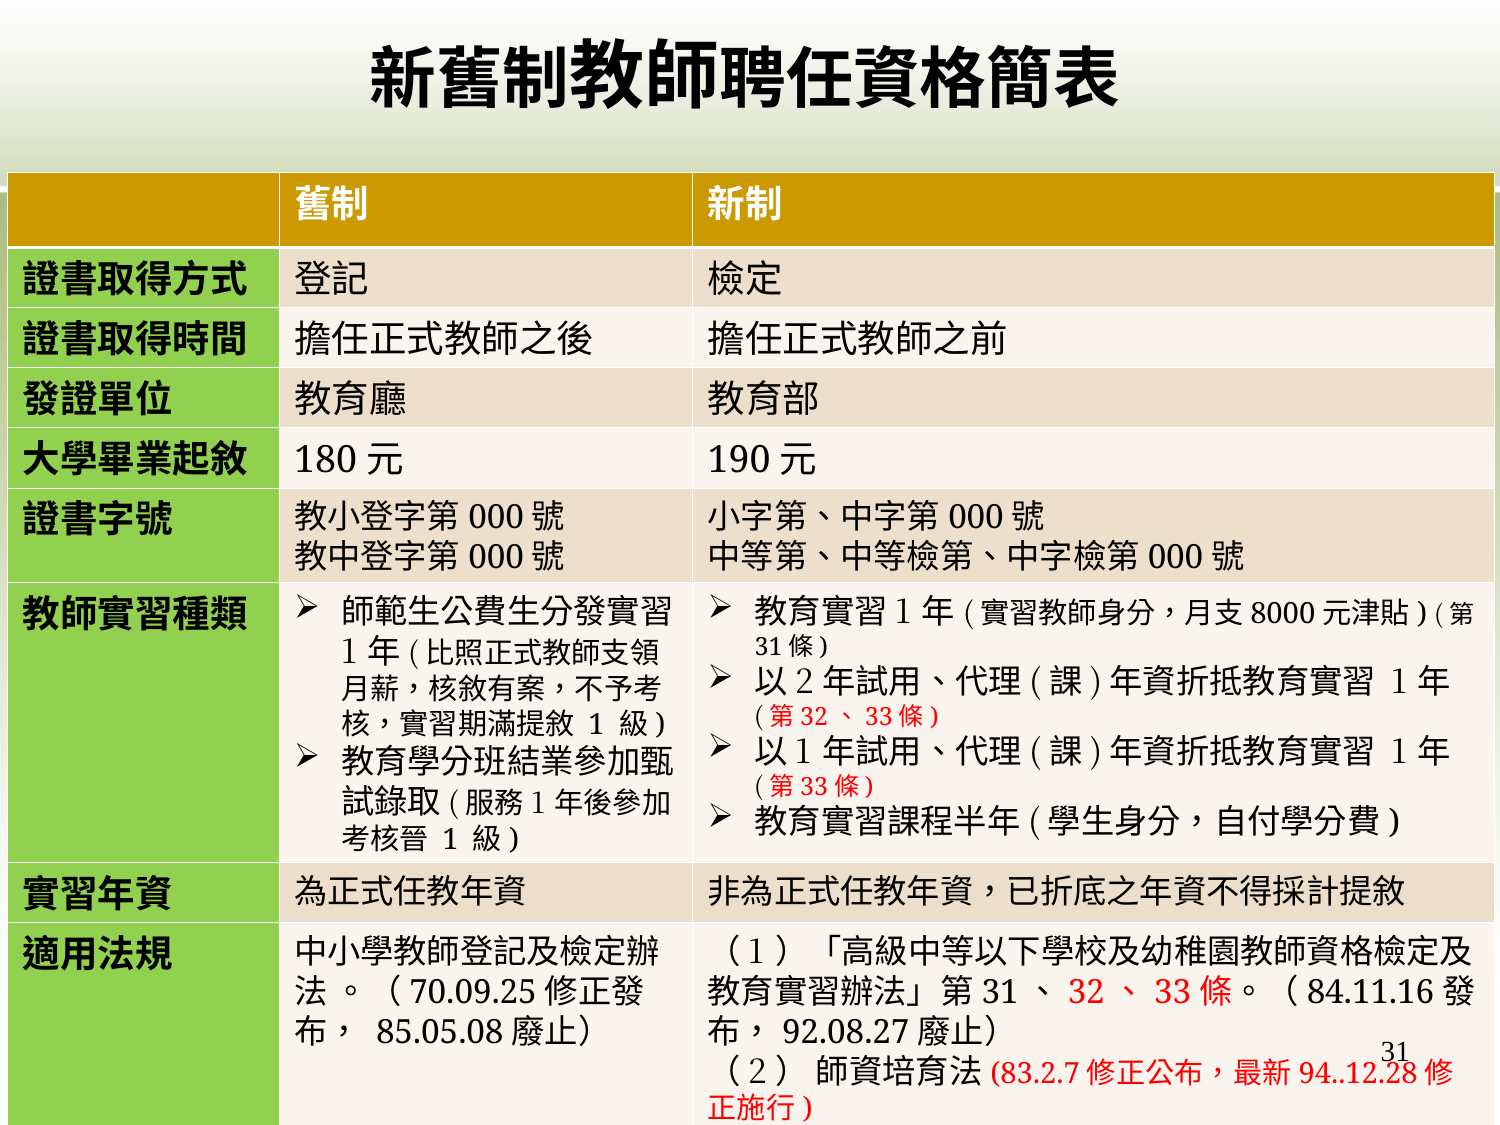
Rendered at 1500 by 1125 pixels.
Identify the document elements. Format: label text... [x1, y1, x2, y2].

table_cell 證書取得方式 [8, 249, 279, 307]
table_cell 師範生公費生分發實習1年(比照正式教師支領月薪，核敘有案，不予考核，實習期滿提敘 1 級) 教育學分班結業參加甄試錄取(服務1年後參加考核晉 1 級) [280, 583, 692, 862]
table_cell 為正式任教年資 [280, 863, 692, 922]
table_cell 教師實習種類 [8, 583, 279, 862]
table_cell 大學畢業起敘 [8, 428, 279, 488]
table_cell 登記 [280, 249, 692, 307]
table_cell 教育部 [693, 368, 1494, 427]
table_cell （1）「高級中等以下學校及幼稚園教師資格檢定及教育實習辦法」第31、32、33條。（84.11.16發布，92.08.27廢止） （2） 師資培育法(83.2.7修正公布，最新94..12.28修正施行) [693, 923, 1494, 1125]
text_box <number> [1074, 1024, 1426, 1103]
table_cell 190元 [693, 428, 1494, 488]
table_cell 非為正式任教年資，已折底之年資不得採計提敘 [693, 863, 1494, 922]
table_cell 180元 [280, 428, 692, 488]
table_cell 證書字號 [8, 489, 279, 582]
table_cell 教育實習1年(實習教師身分，月支8000元津貼) (第31條) 以2年試用、代理(課)年資折抵教育實習 1年(第32、33條) 以1年試用、代理(課)年資折抵教育實習 1年(第33條) 教育實習課程半年(學生身分，自付學分費) [693, 583, 1494, 862]
table_cell 證書取得時間 [8, 308, 279, 367]
table_cell 中小學教師登記及檢定辦法 。（70.09.25修正發布， 85.05.08廢止） [280, 923, 692, 1125]
table_cell 檢定 [693, 249, 1494, 307]
table_cell 適用法規 [8, 923, 279, 1125]
table_cell 發證單位 [8, 368, 279, 427]
table_cell 擔任正式教師之前 [693, 308, 1494, 367]
title 新舊制教師聘任資格簡表 [218, 31, 1331, 126]
table_header [8, 173, 279, 246]
table_cell 教育廳 [280, 368, 692, 427]
table_cell 擔任正式教師之後 [280, 308, 692, 367]
table_cell 教小登字第000號 教中登字第000號 [280, 489, 692, 582]
table_header 新制 [693, 173, 1494, 246]
table_header 舊制 [280, 173, 692, 246]
table_cell 小字第、中字第000號 中等第、中等檢第、中字檢第000號 [693, 489, 1494, 582]
picture [0, 0, 1500, 1125]
table_cell 實習年資 [8, 863, 279, 922]
